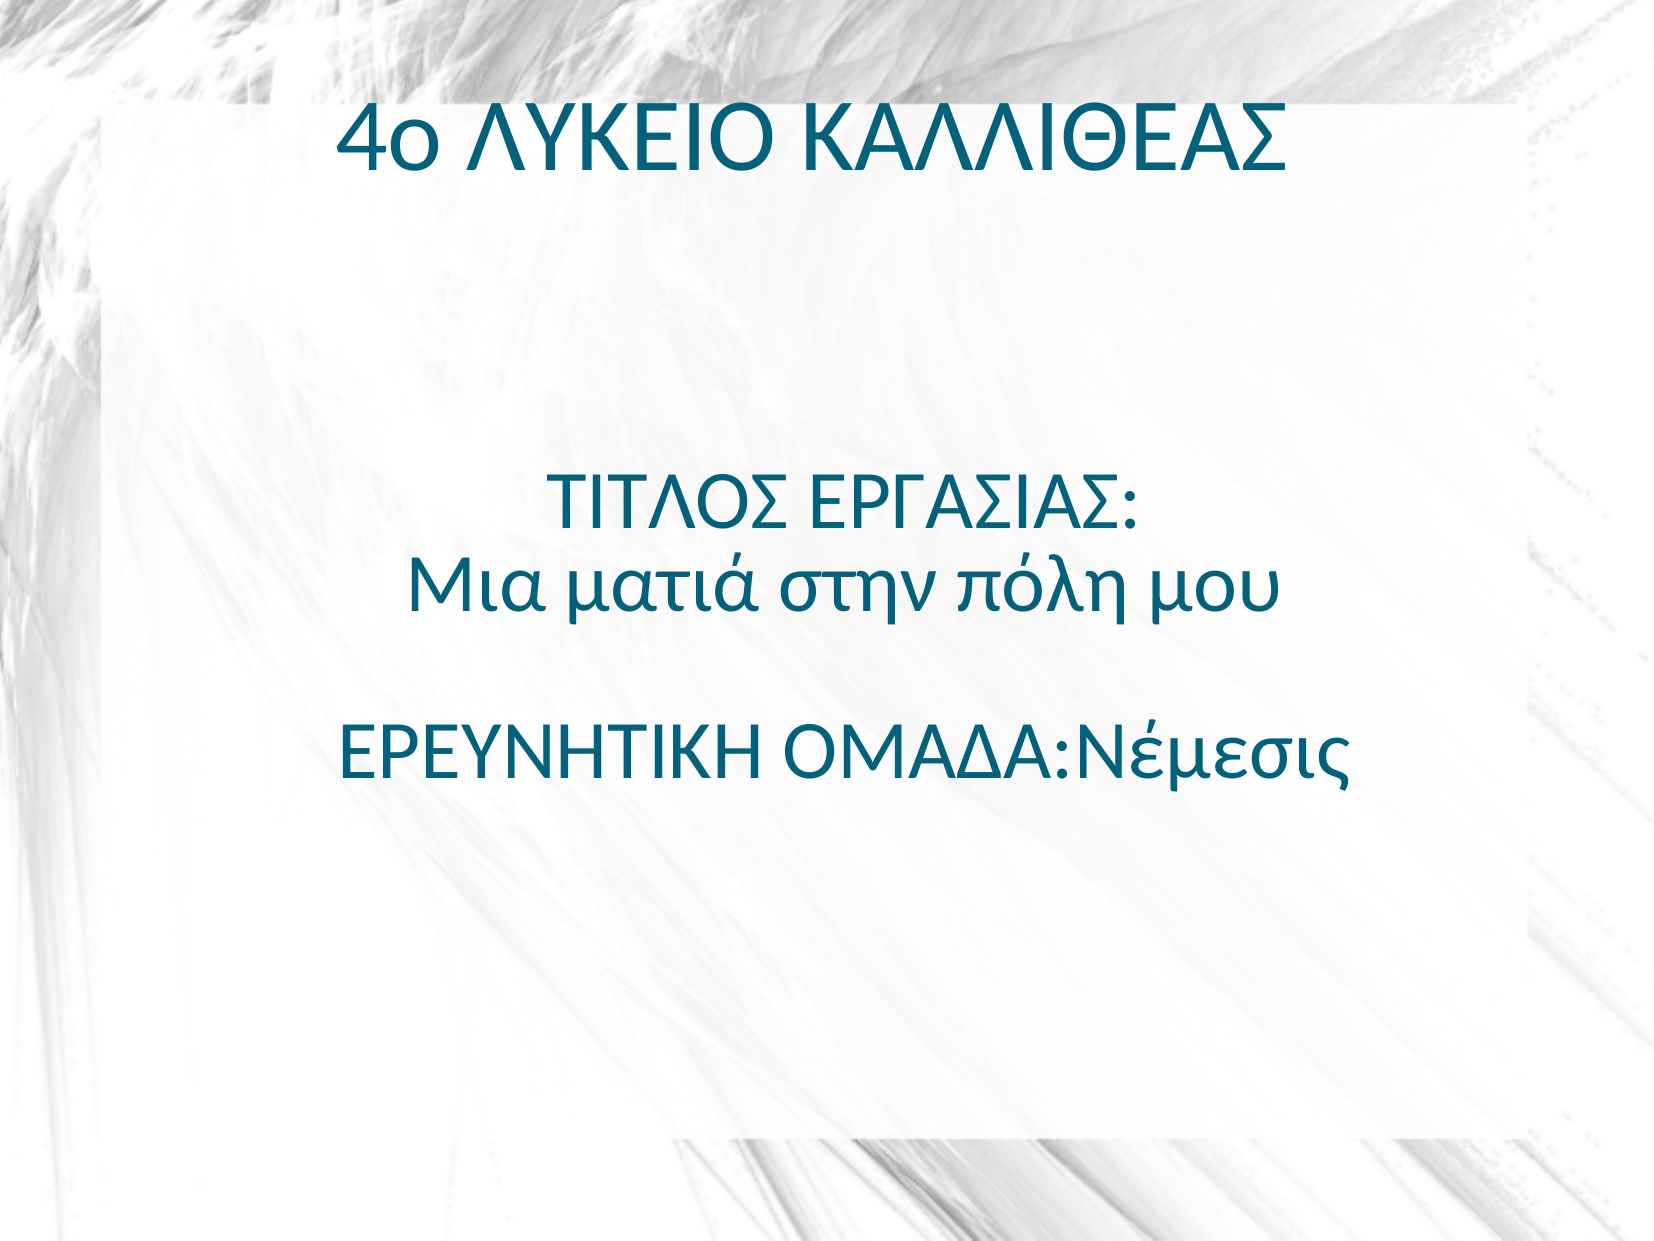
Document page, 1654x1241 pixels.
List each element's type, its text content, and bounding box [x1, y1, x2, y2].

picture [0, 0, 1654, 1241]
title 4ο ΛΥΚΕΙΟ ΚΑΛΛΙΘΕΑΣ [118, 68, 1506, 319]
subtitle ΤΙΤΛΟΣ ΕΡΓΑΣΙΑΣ: Μια ματιά στην πόλη μου ΕΡΕΥΝΗΤΙΚΗ ΟΜΑΔΑ:Νέμεσις [118, 319, 1571, 945]
